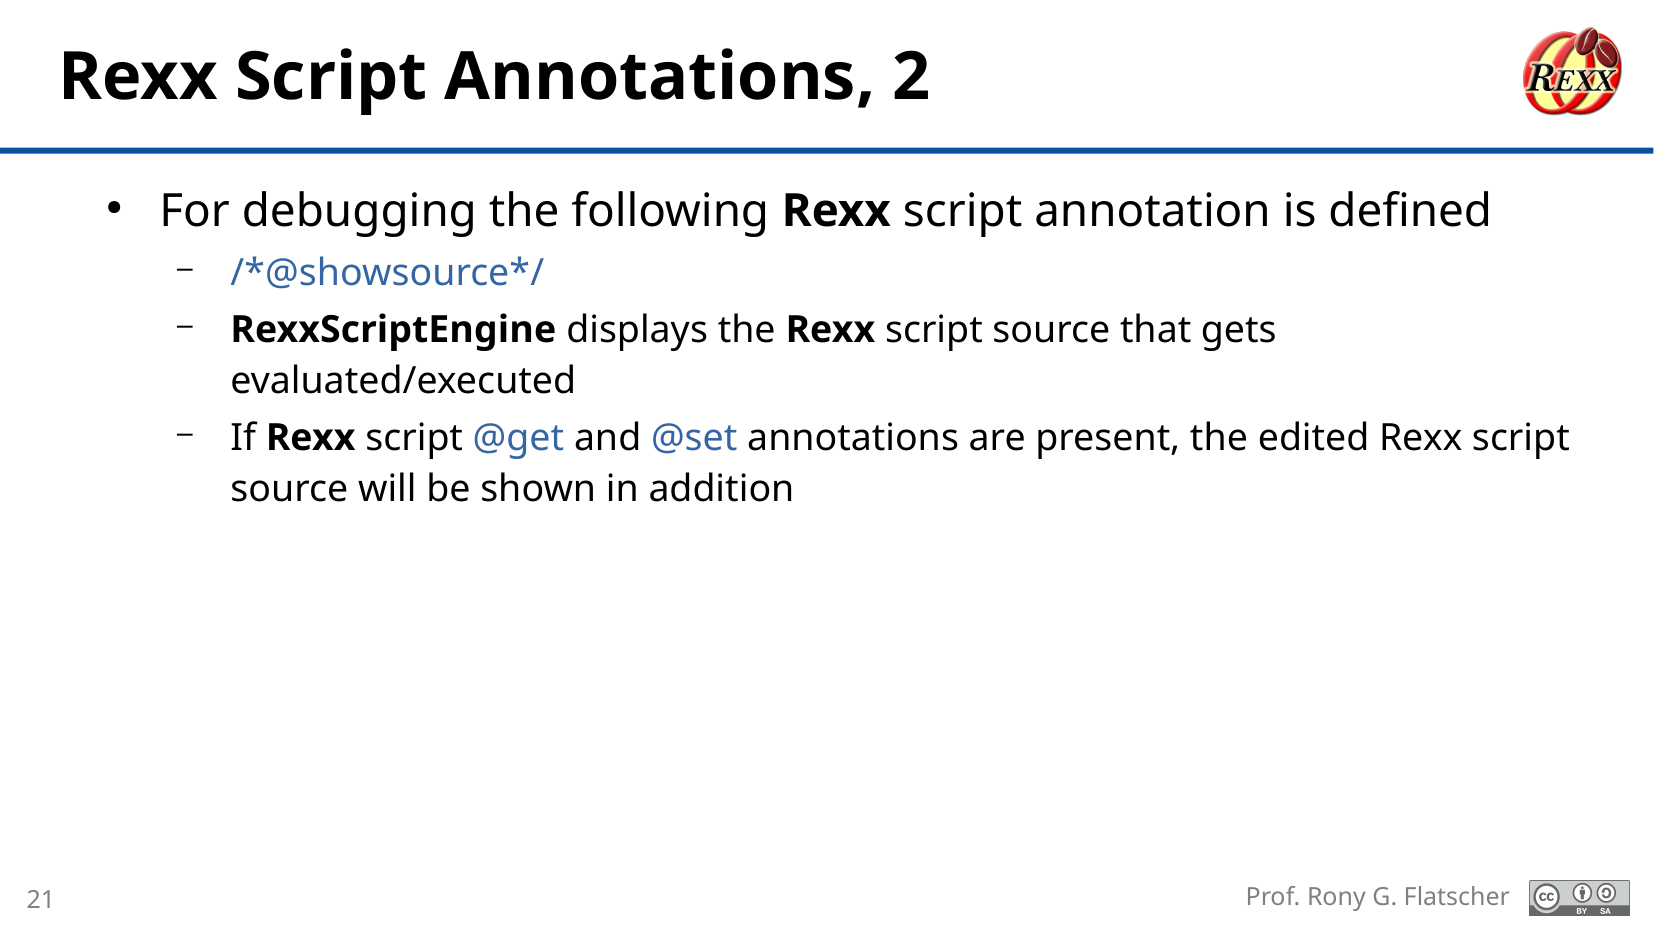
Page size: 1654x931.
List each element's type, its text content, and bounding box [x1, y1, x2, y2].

title Rexx Script Annotations, 2 [0, 0, 1625, 148]
list For debugging the following Rexx script annotation is defined /*@showsource*/ RexxScriptEngine displays the Rexx script source that gets evaluated/executed If Rexx script @get and @set annotations are present, the edited Rexx script source will be shown in addition [88, 177, 1577, 857]
